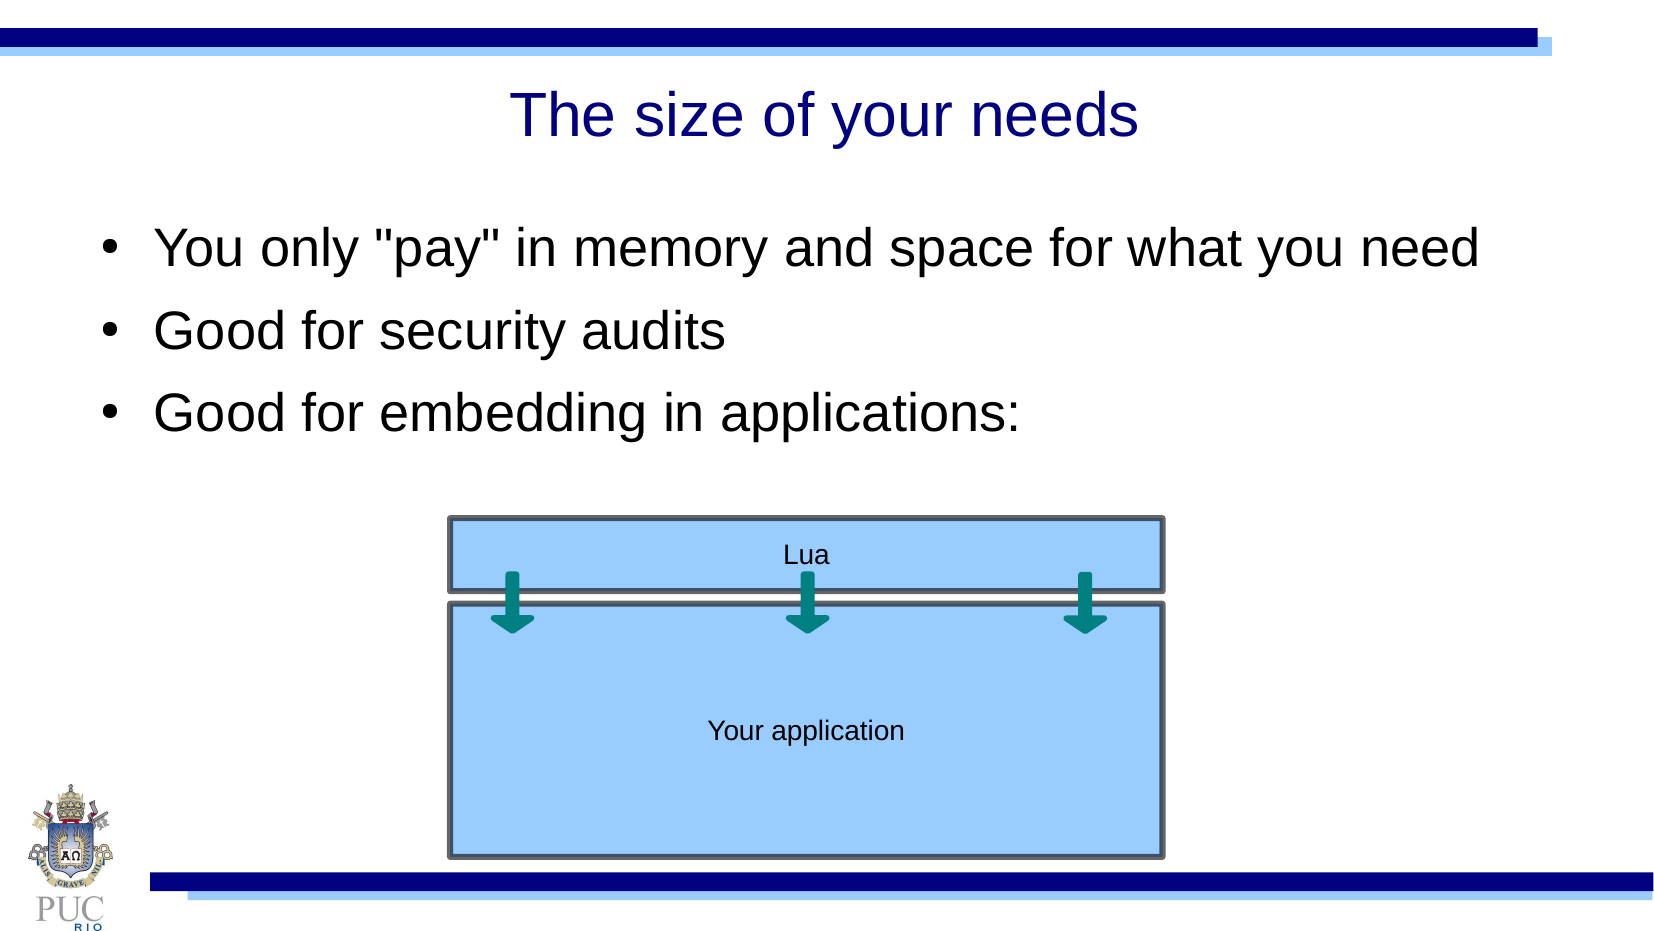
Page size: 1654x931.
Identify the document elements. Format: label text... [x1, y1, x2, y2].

list You only "pay" in memory and space for what you need Good for security audits Good for embedding in applications: [82, 217, 1571, 758]
title The size of your needs [37, 37, 1613, 193]
list You only "pay" in memory and space for what you need Good for security audits Good for embedding in applications: [517, 592, 803, 603]
text_box Your application [450, 603, 1163, 857]
picture [28, 784, 113, 931]
list You only "pay" in memory and space for what you need Good for security audits Good for embedding in applications: [812, 592, 1081, 603]
text_box [1066, 574, 1105, 632]
text_box [493, 574, 532, 631]
text_box [788, 574, 827, 631]
text_box Lua [450, 518, 1163, 592]
